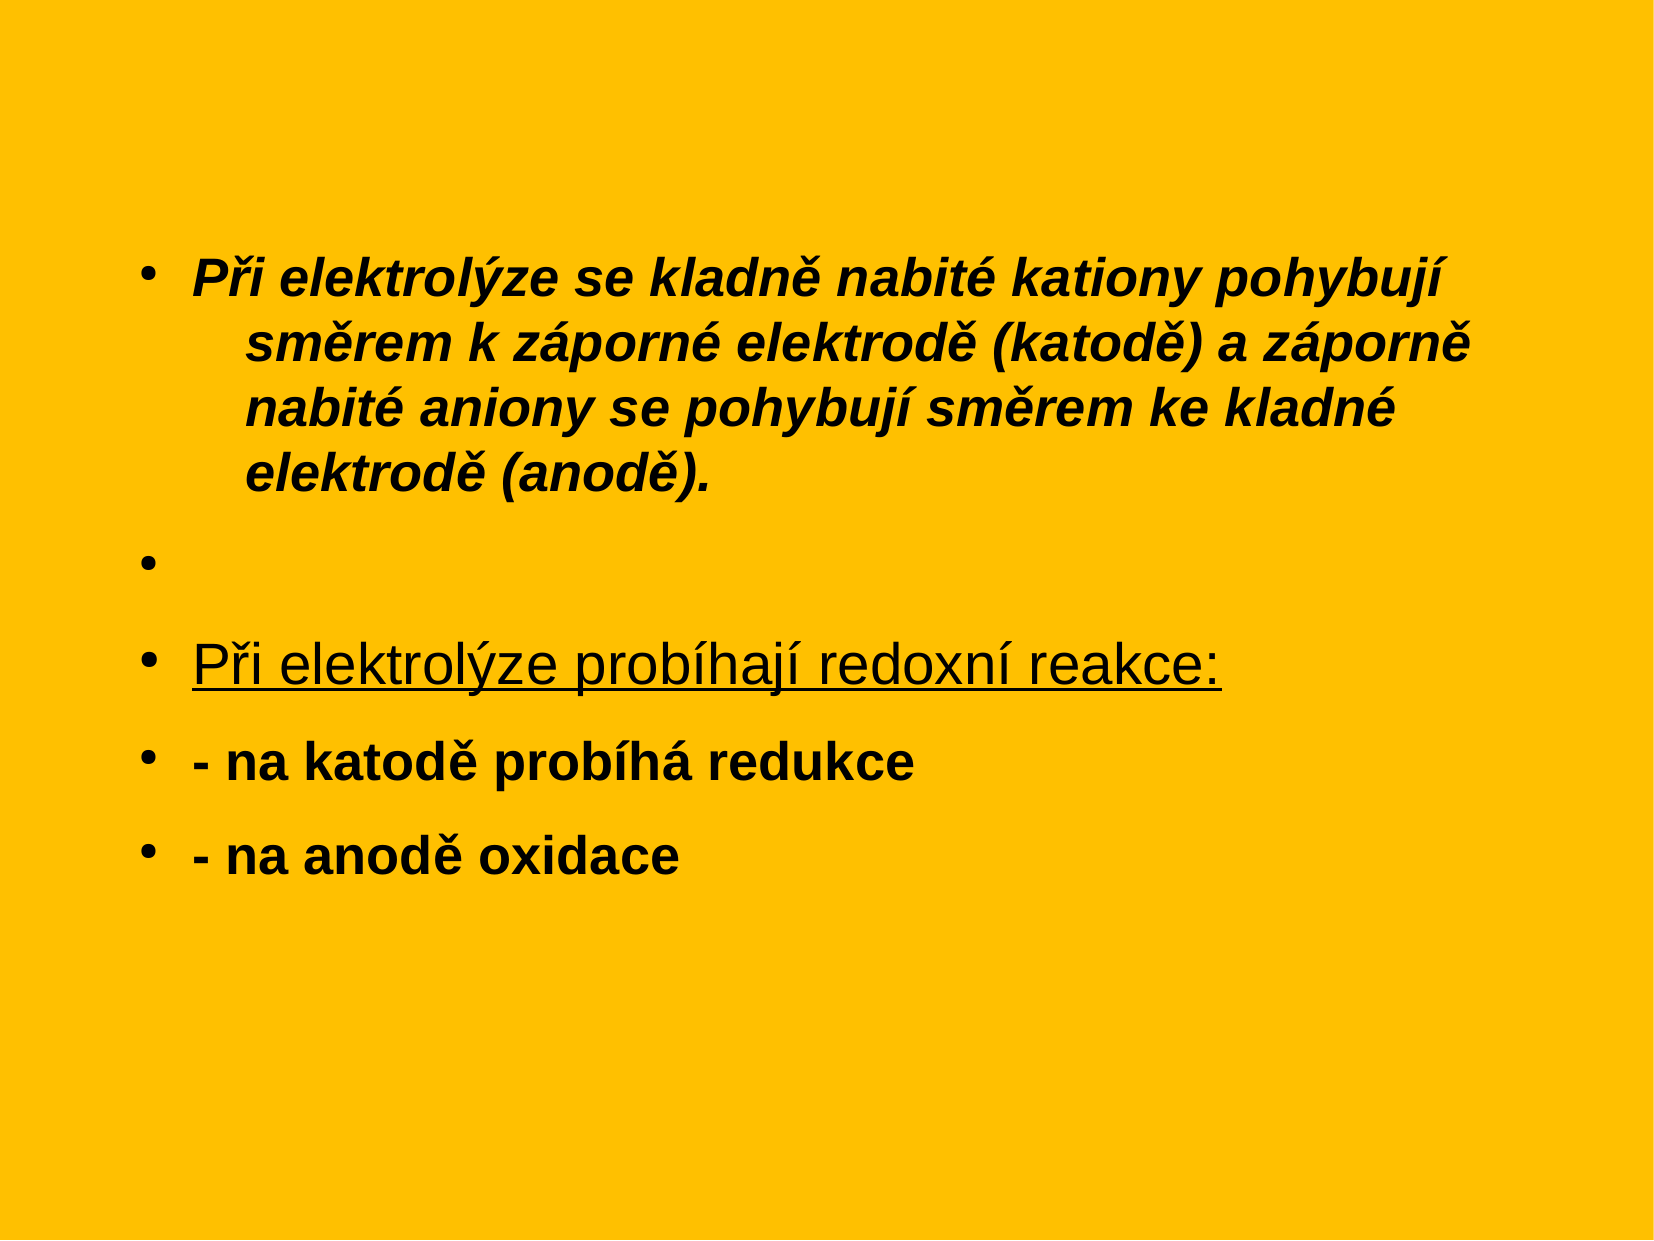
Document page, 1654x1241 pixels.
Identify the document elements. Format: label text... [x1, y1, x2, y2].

list Při elektrolýze se kladně nabité kationy pohybují směrem k záporné elektrodě (katodě) a záporně nabité aniony se pohybují směrem ke kladné elektrodě (anodě). Při elektrolýze probíhají redoxní reakce: - na katodě probíhá redukce - na anodě oxidace [103, 147, 1551, 945]
